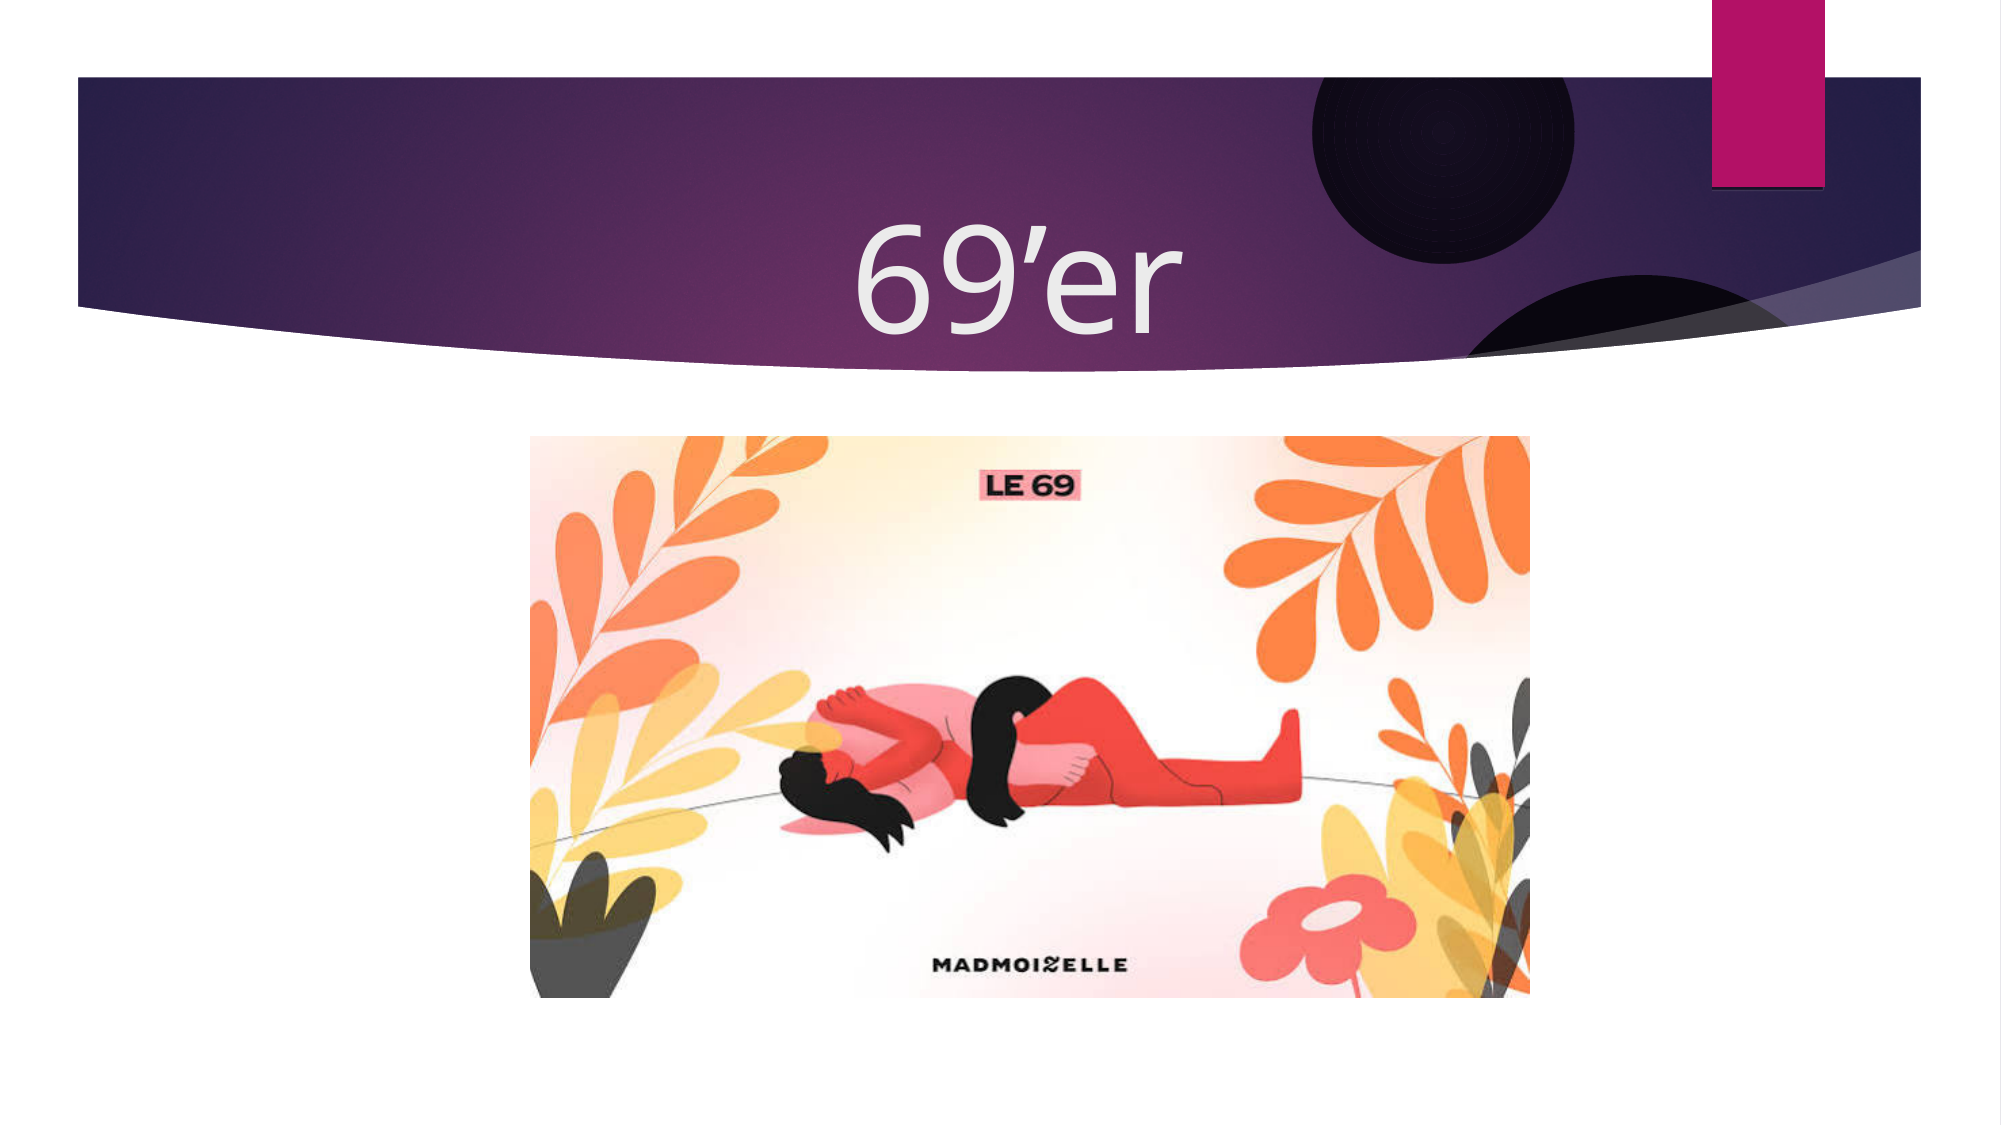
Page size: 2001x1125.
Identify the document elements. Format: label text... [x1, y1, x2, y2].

title 69’er [299, 175, 1738, 292]
picture [530, 436, 1530, 998]
